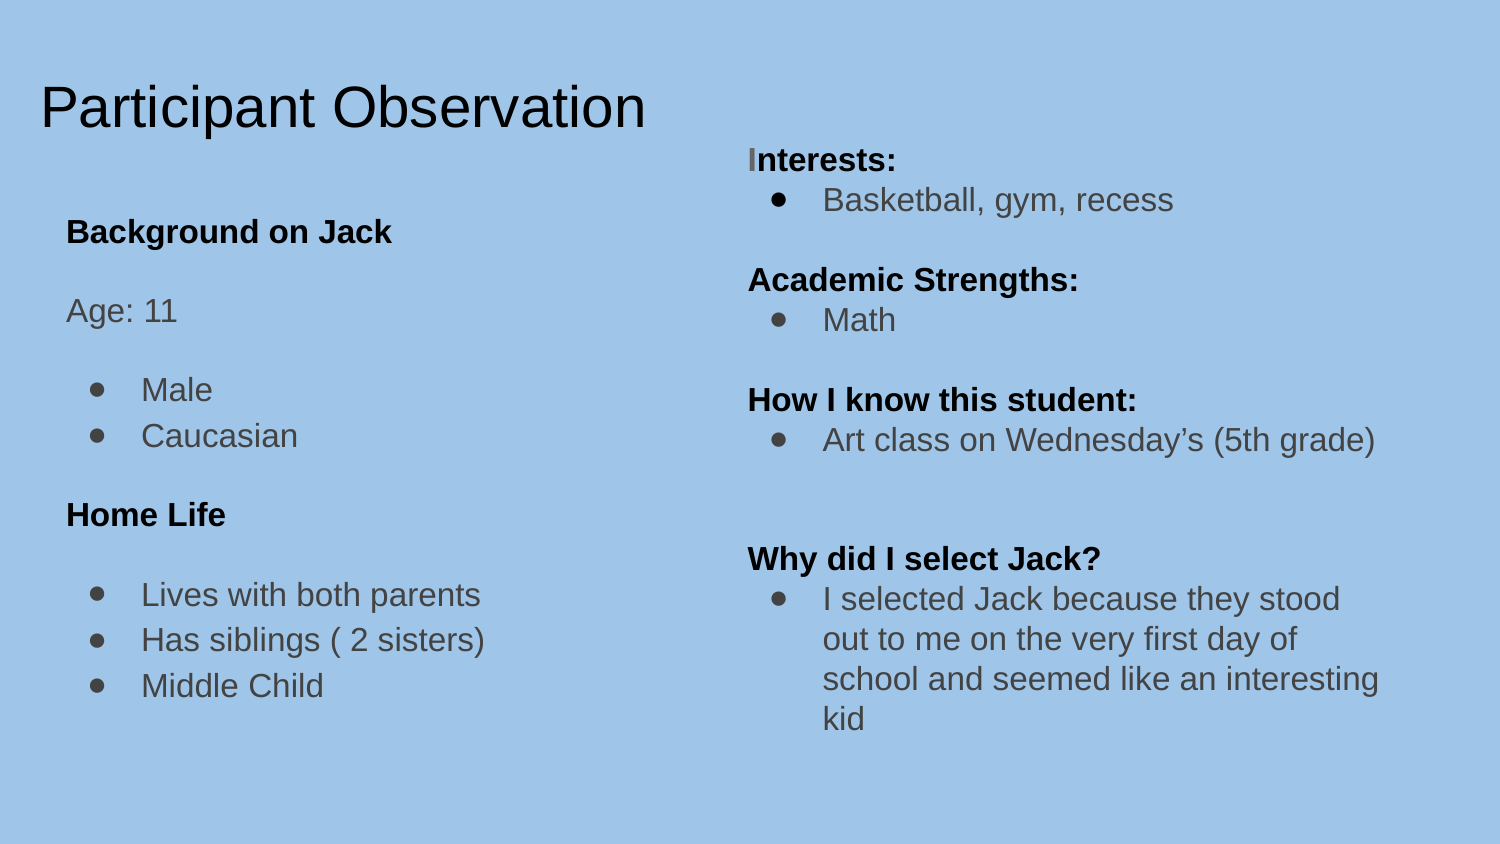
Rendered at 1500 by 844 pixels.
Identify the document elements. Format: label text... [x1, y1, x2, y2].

title Participant Observation [25, 53, 1423, 148]
list Background on Jack Age: 11 Male Caucasian Home Life Lives with both parents Has siblings ( 2 sisters) Middle Child [51, 189, 652, 750]
text_box Interests: Basketball, gym, recess Academic Strengths: Math How I know this student: Art class on Wednesday’s (5th grade) Why did I select Jack? I selected Jack because they stood out to me on the very first day of school and seemed like an interesting kid [732, 123, 1397, 776]
